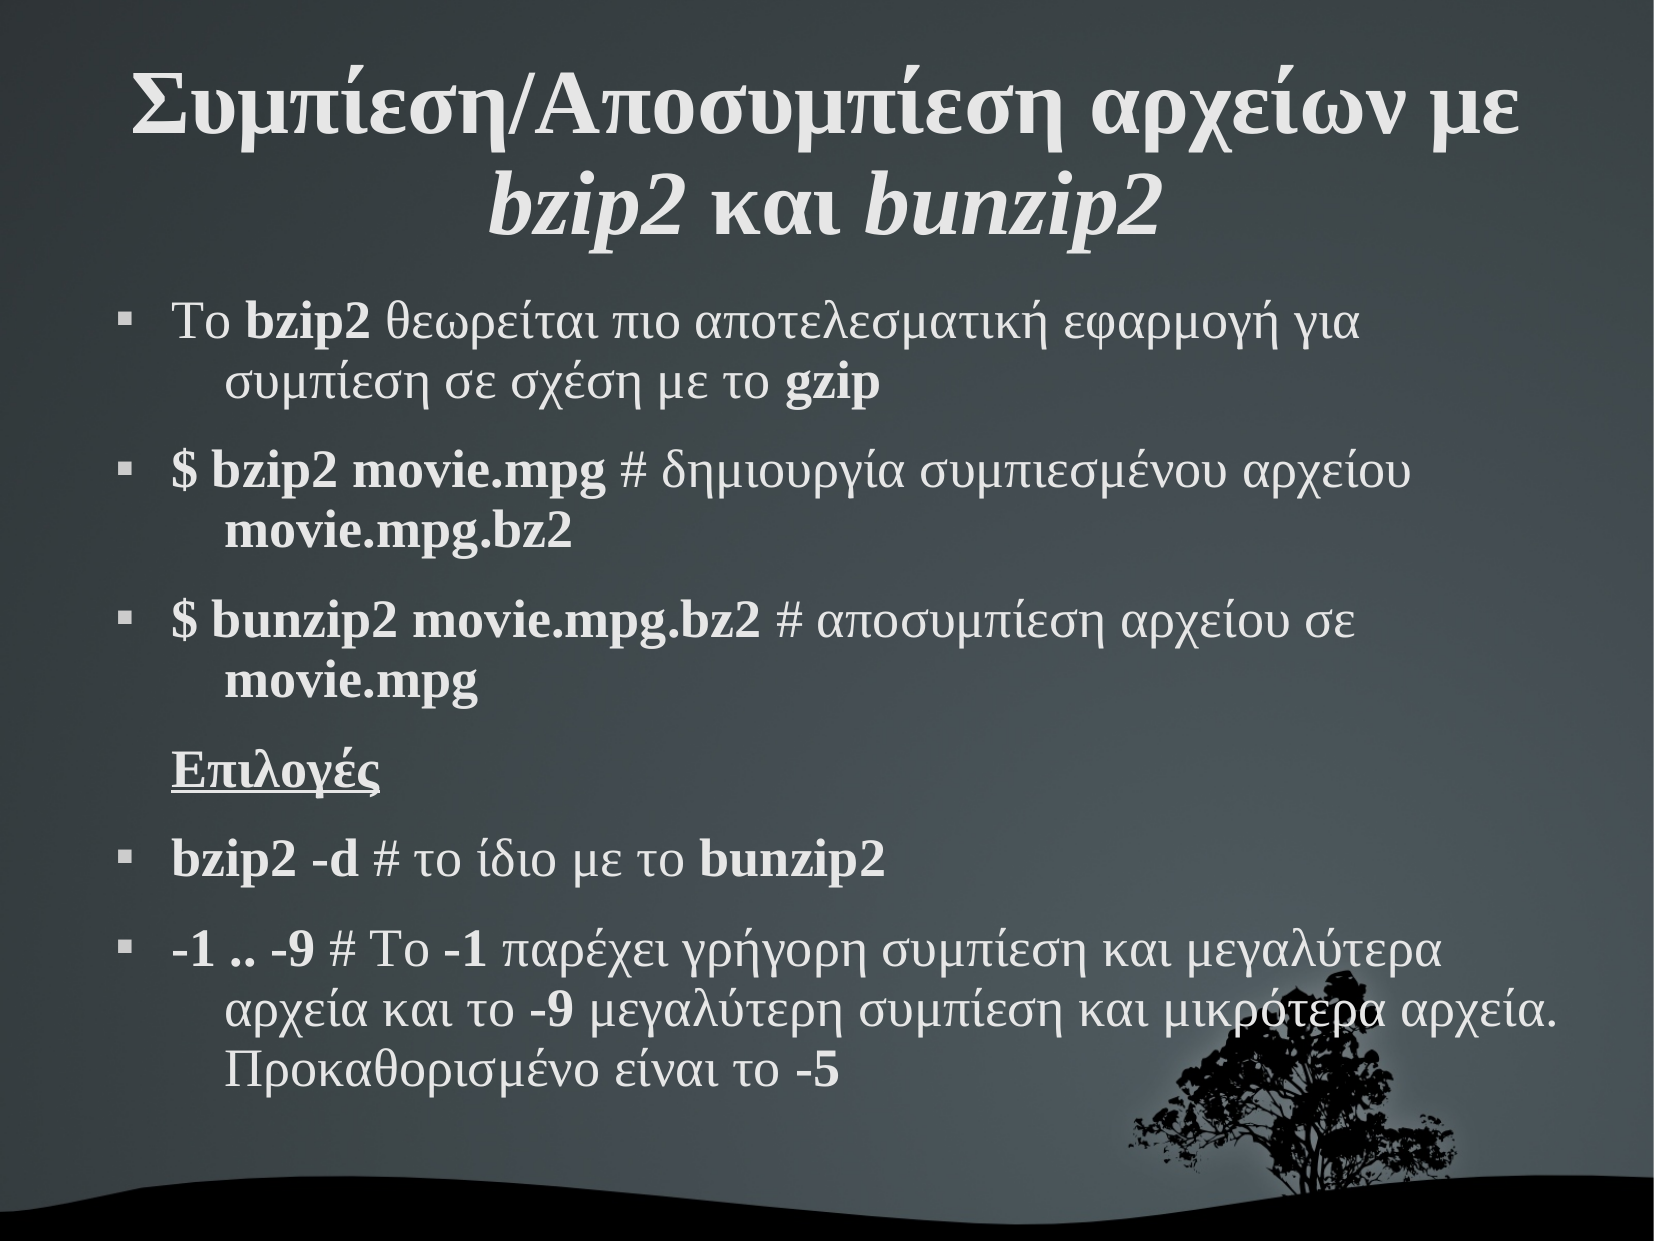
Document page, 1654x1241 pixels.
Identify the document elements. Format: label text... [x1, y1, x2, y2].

title Συμπίεση/Αποσυμπίεση αρχείων με bzip2 και bunzip2 [82, 33, 1571, 273]
list Το bzip2 θεωρείται πιο αποτελεσματική εφαρμογή για συμπίεση σε σχέση με το gzip $ bzip2 movie.mpg # δημιουργία συμπιεσμένου αρχείου movie.mpg.bz2 $ bunzip2 movie.mpg.bz2 # αποσυμπίεση αρχείου σε movie.mpg Eπιλογές bzip2 -d # το ίδιο με το bunzip2 -1 .. -9 # Το -1 παρέχει γρήγορη συμπίεση και μεγαλύτερα αρχεία και το -9 μεγαλύτερη συμπίεση και μικρότερα αρχεία. Προκαθορισμένο είναι το -5 [82, 290, 1571, 1217]
picture [0, 0, 1654, 1241]
